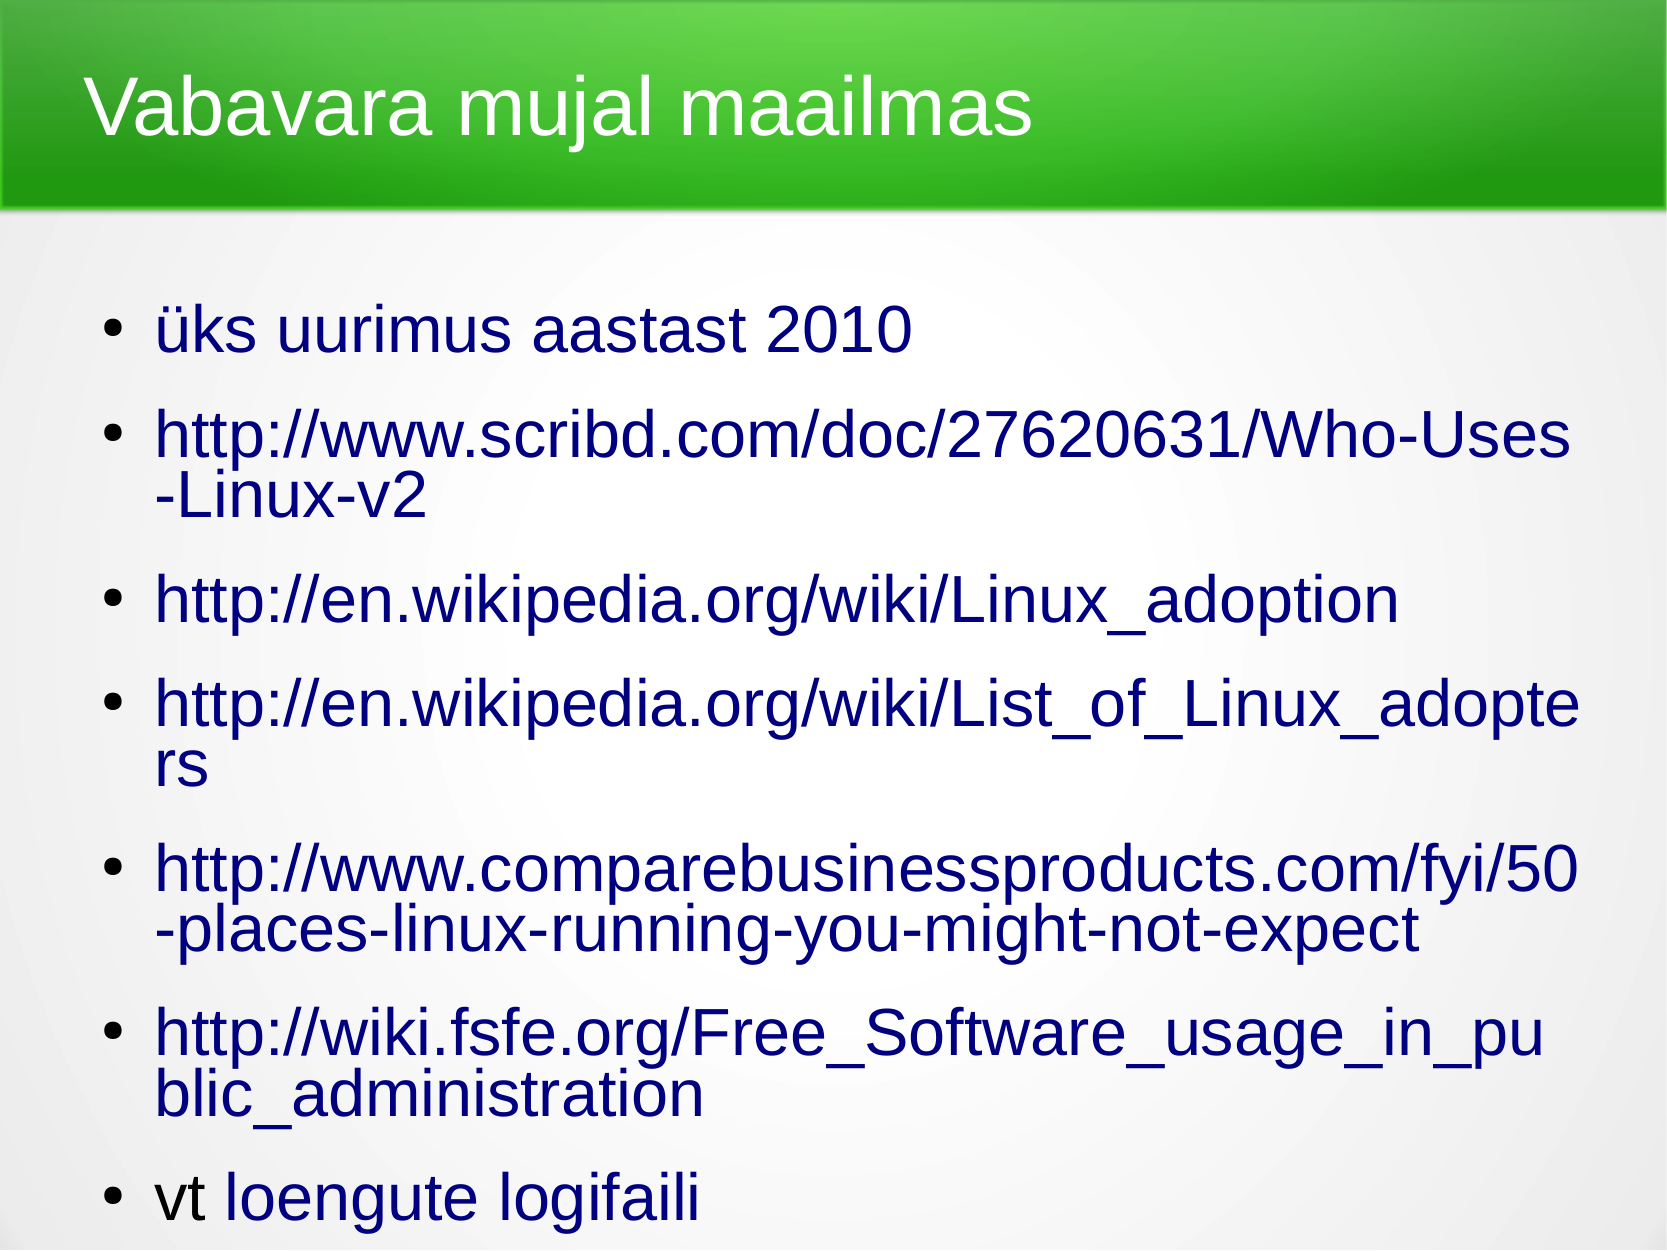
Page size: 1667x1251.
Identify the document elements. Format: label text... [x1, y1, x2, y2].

picture [0, 0, 1667, 1250]
list üks uurimus aastast 2010 http://www.scribd.com/doc/27620631/Who-Uses-Linux-v2 http://en.wikipedia.org/wiki/Linux_adoption http://en.wikipedia.org/wiki/List_of_Linux_adopters http://www.comparebusinessproducts.com/fyi/50-places-linux-running-you-might-not-expect http://wiki.fsfe.org/Free_Software_usage_in_public_administration vt loengute logifaili [83, 292, 1584, 1018]
title Vabavara mujal maailmas [83, 2, 1584, 212]
